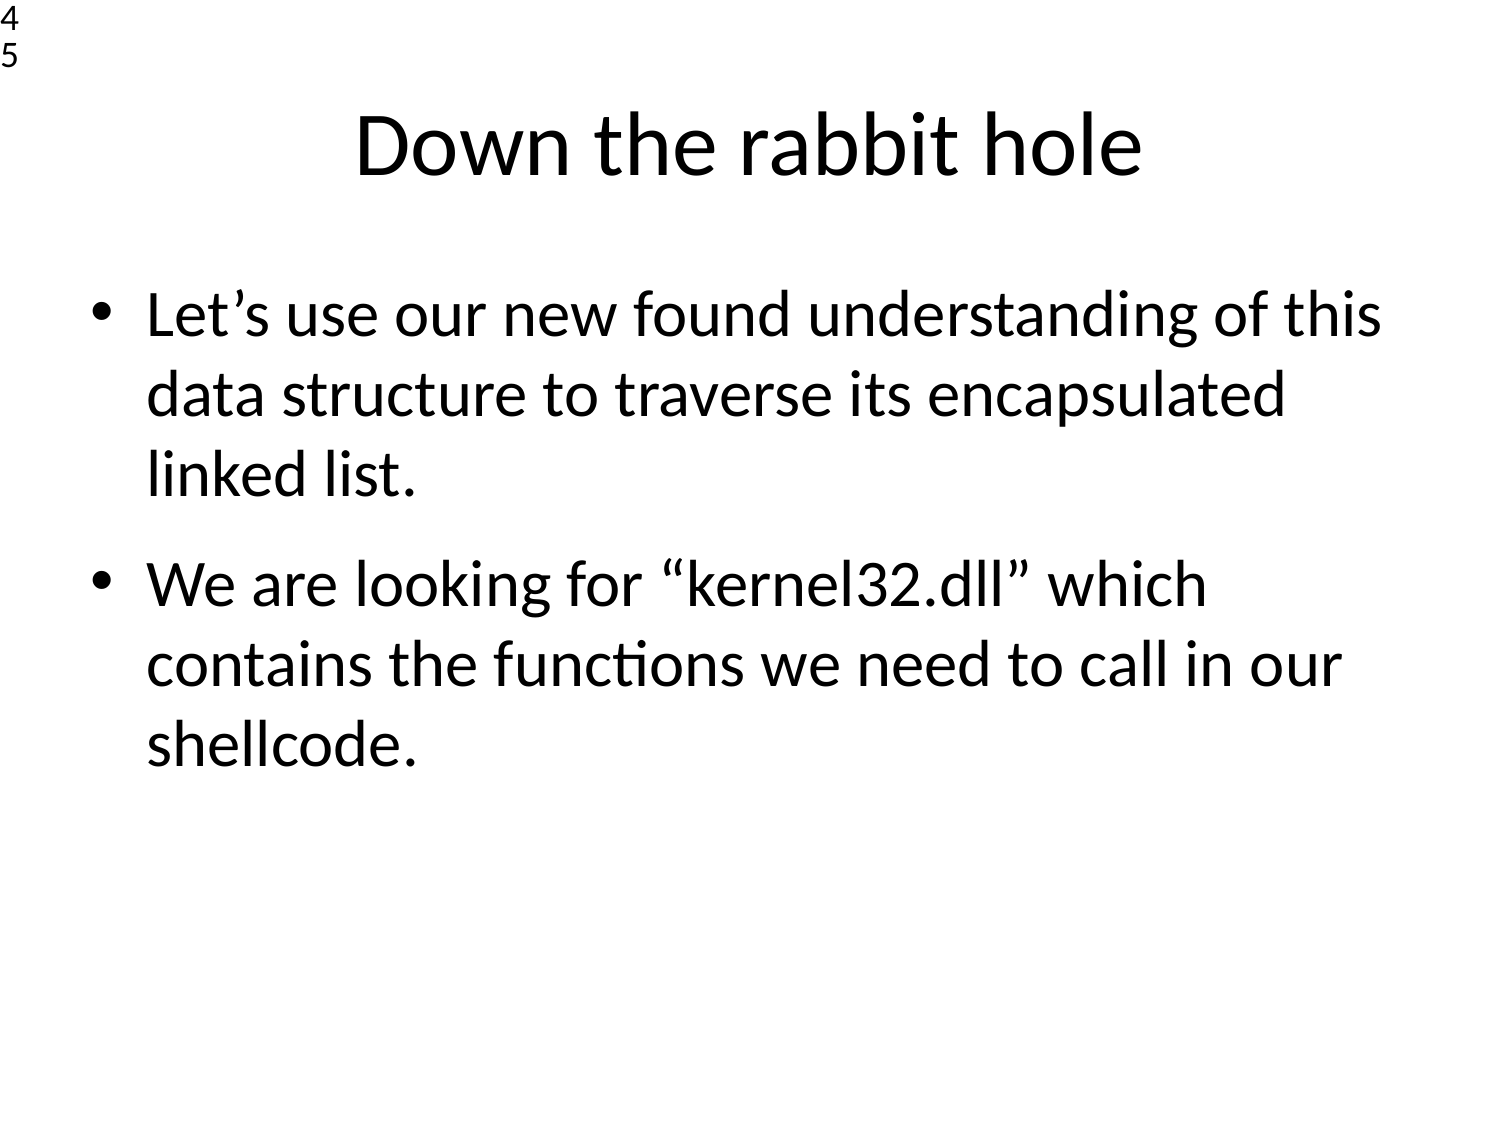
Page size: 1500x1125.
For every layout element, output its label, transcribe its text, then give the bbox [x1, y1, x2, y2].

list Let’s use our new found understanding of this data structure to traverse its encapsulated linked list. We are looking for “kernel32.dll” which contains the functions we need to call in our shellcode. [75, 262, 1425, 1005]
title Down the rabbit hole [75, 45, 1425, 233]
